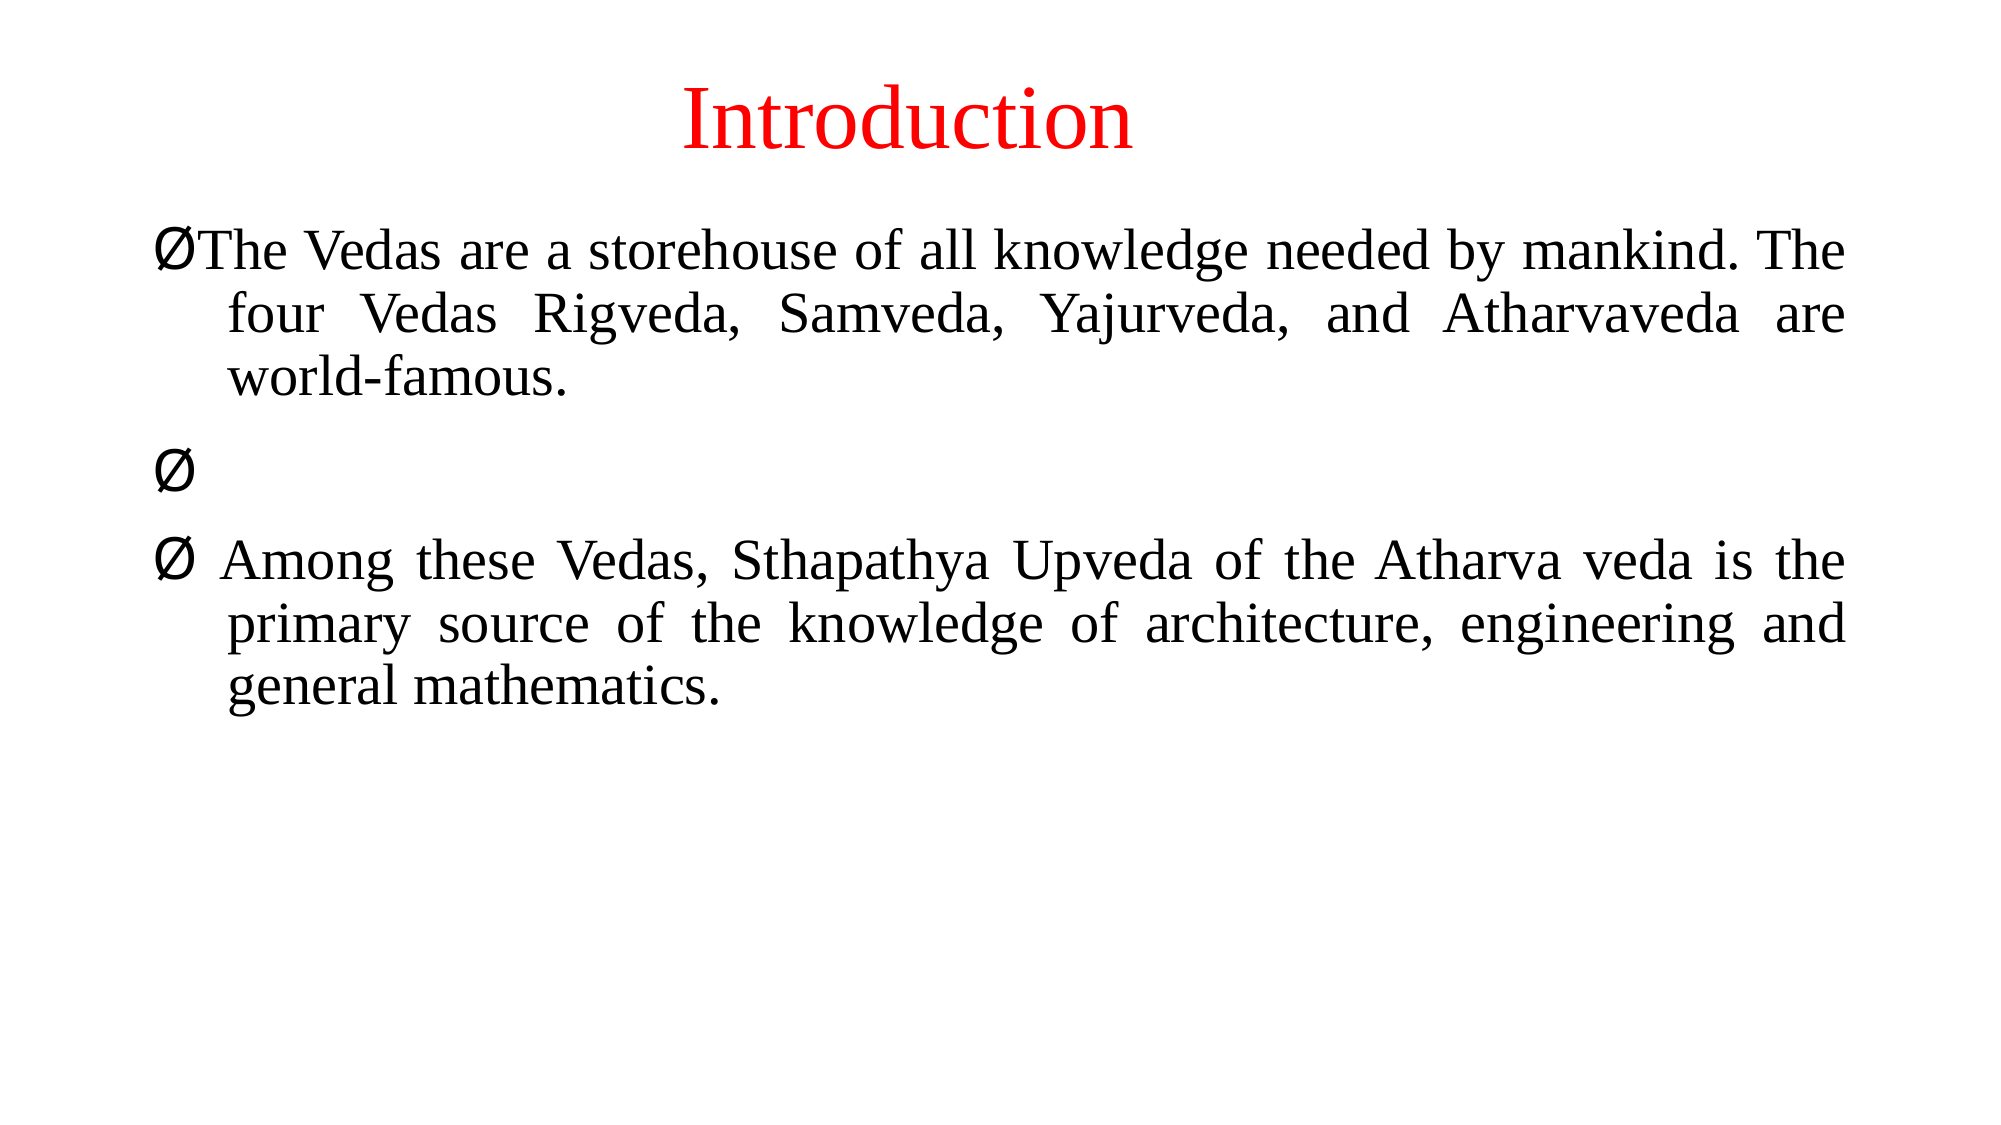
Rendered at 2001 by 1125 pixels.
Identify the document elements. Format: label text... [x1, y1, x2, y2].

title Introduction [137, 59, 1863, 179]
list The Vedas are a storehouse of all knowledge needed by mankind. The four Vedas Rigveda, Samveda, Yajurveda, and Atharvaveda are world-famous. Among these Vedas, Sthapathya Upveda of the Atharva veda is the primary source of the knowledge of architecture, engineering and general mathematics. [137, 212, 1863, 1014]
